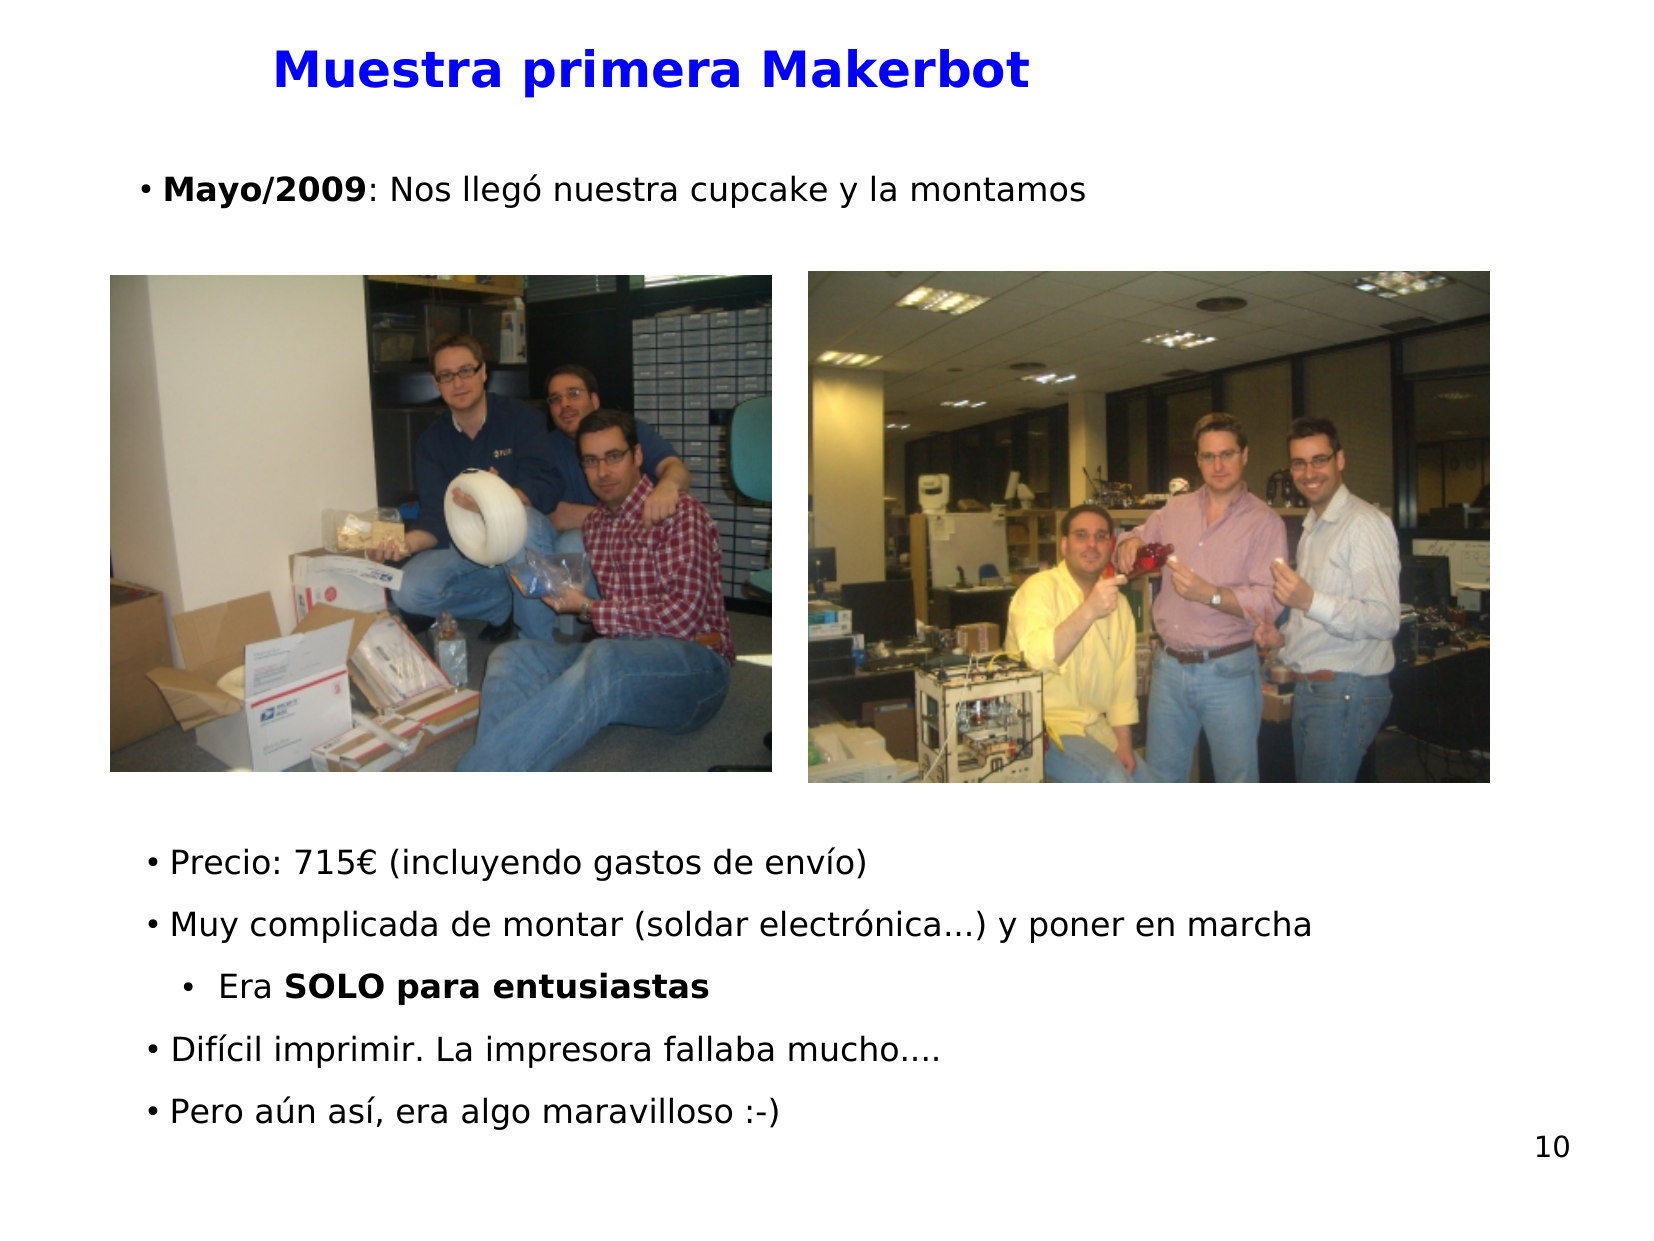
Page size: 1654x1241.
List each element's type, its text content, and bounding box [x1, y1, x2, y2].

text_box Precio: 715€ (incluyendo gastos de envío) Muy complicada de montar (soldar electrónica...) y poner en marcha Era SOLO para entusiastas Difícil imprimir. La impresora fallaba mucho.... Pero aún así, era algo maravilloso :-) [132, 836, 1391, 1139]
picture [110, 275, 772, 772]
text_box Mayo/2009: Nos llegó nuestra cupcake y la montamos [125, 162, 1384, 222]
picture [808, 271, 1490, 783]
text_box Muestra primera Makerbot [257, 33, 1046, 107]
